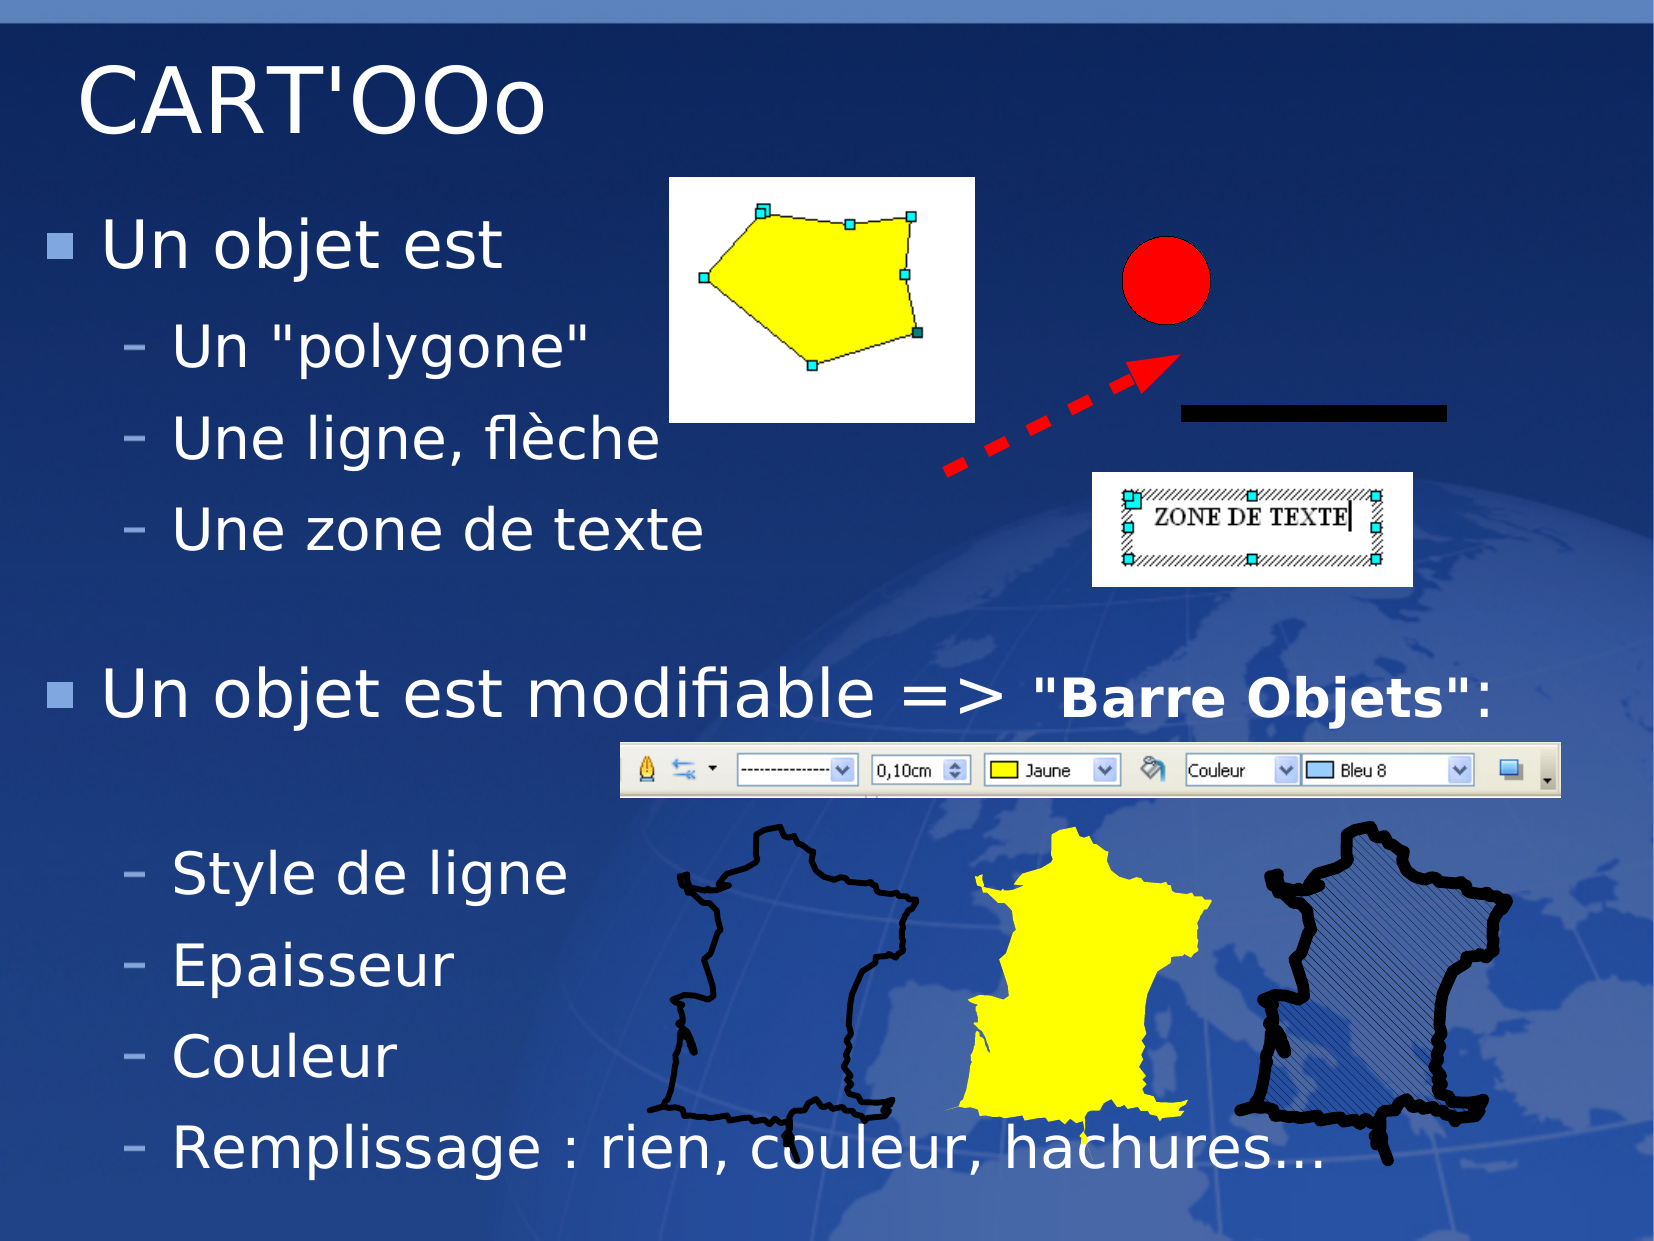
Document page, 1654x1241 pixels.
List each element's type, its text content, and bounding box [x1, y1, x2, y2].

text_box [1122, 236, 1211, 325]
picture [0, 0, 1654, 1241]
picture [1092, 472, 1413, 587]
text_box [944, 826, 1212, 1161]
title CART'OOo [76, 27, 1565, 178]
picture [620, 742, 1561, 798]
text_box [1240, 826, 1507, 1161]
list Un objet est Un "polygone" Une ligne, flèche Une zone de texte Un objet est modifiable => "Barre Objets": Style de ligne Epaisseur Couleur Remplissage : rien, couleur, hachures... [29, 206, 1654, 1241]
